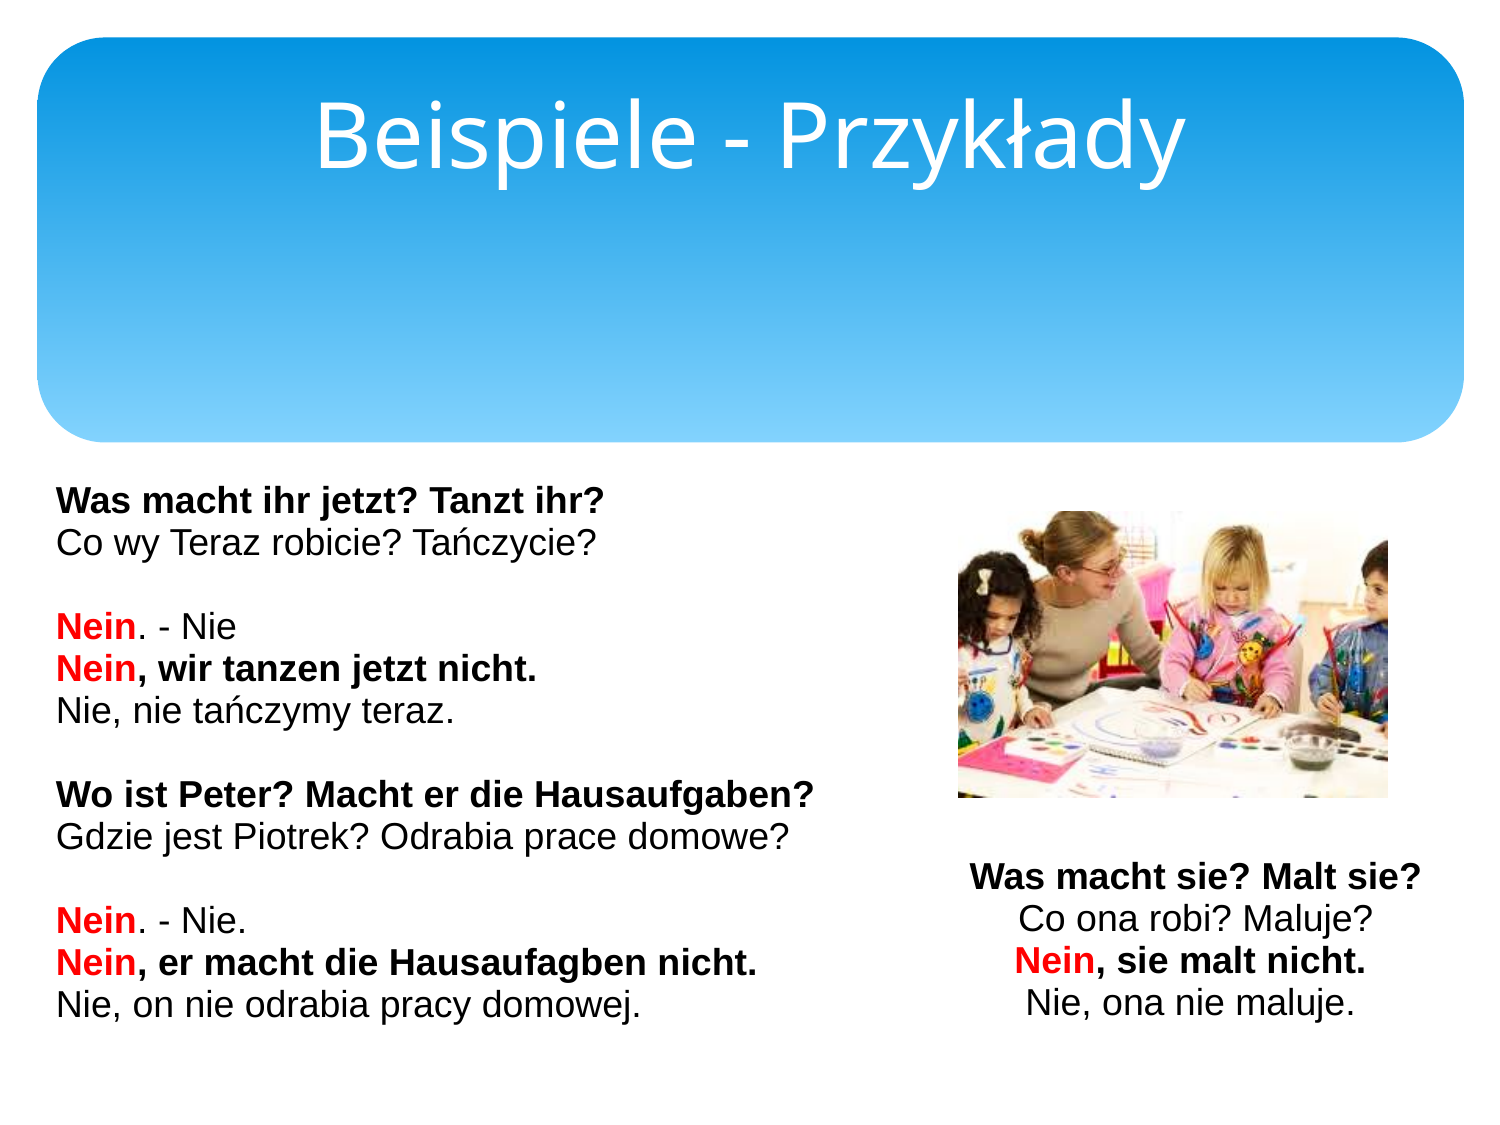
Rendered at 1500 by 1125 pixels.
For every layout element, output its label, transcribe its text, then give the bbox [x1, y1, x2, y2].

text_box Was macht ihr jetzt? Tanzt ihr? Co wy Teraz robicie? Tańczycie? Nein. - Nie Nein, wir tanzen jetzt nicht. Nie, nie tańczymy teraz. Wo ist Peter? Macht er die Hausaufgaben? Gdzie jest Piotrek? Odrabia prace domowe? Nein. - Nie. Nein, er macht die Hausaufagben nicht. Nie, on nie odrabia pracy domowej. [41, 472, 1500, 1084]
text_box Was macht sie? Malt sie? Co ona robi? Maluje? Nein, sie malt nicht. Nie, ona nie maluje. [944, 848, 1447, 1034]
picture [958, 511, 1388, 798]
title Beispiele - Przykłady [75, 55, 1425, 261]
